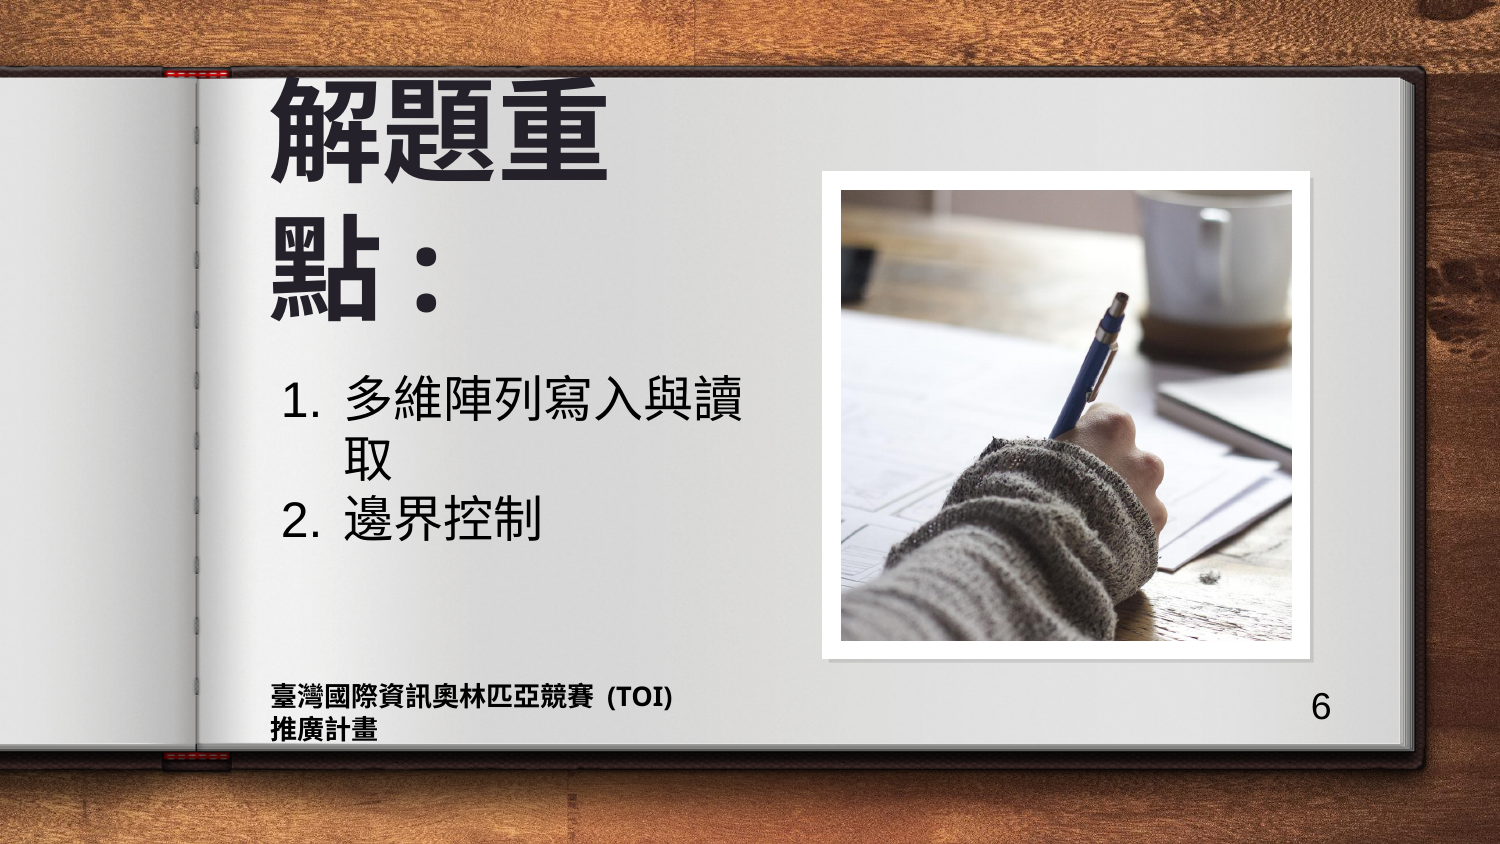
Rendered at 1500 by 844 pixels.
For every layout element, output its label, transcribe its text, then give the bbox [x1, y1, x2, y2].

picture [0, 0, 1500, 844]
text_box 多維陣列寫入與讀取 邊界控制 [253, 352, 807, 656]
text_box 解題重點: [253, 158, 784, 349]
text_box 解題重點: [420, 158, 442, 170]
text_box [829, 178, 1314, 663]
text_box <number> [1295, 672, 1386, 737]
